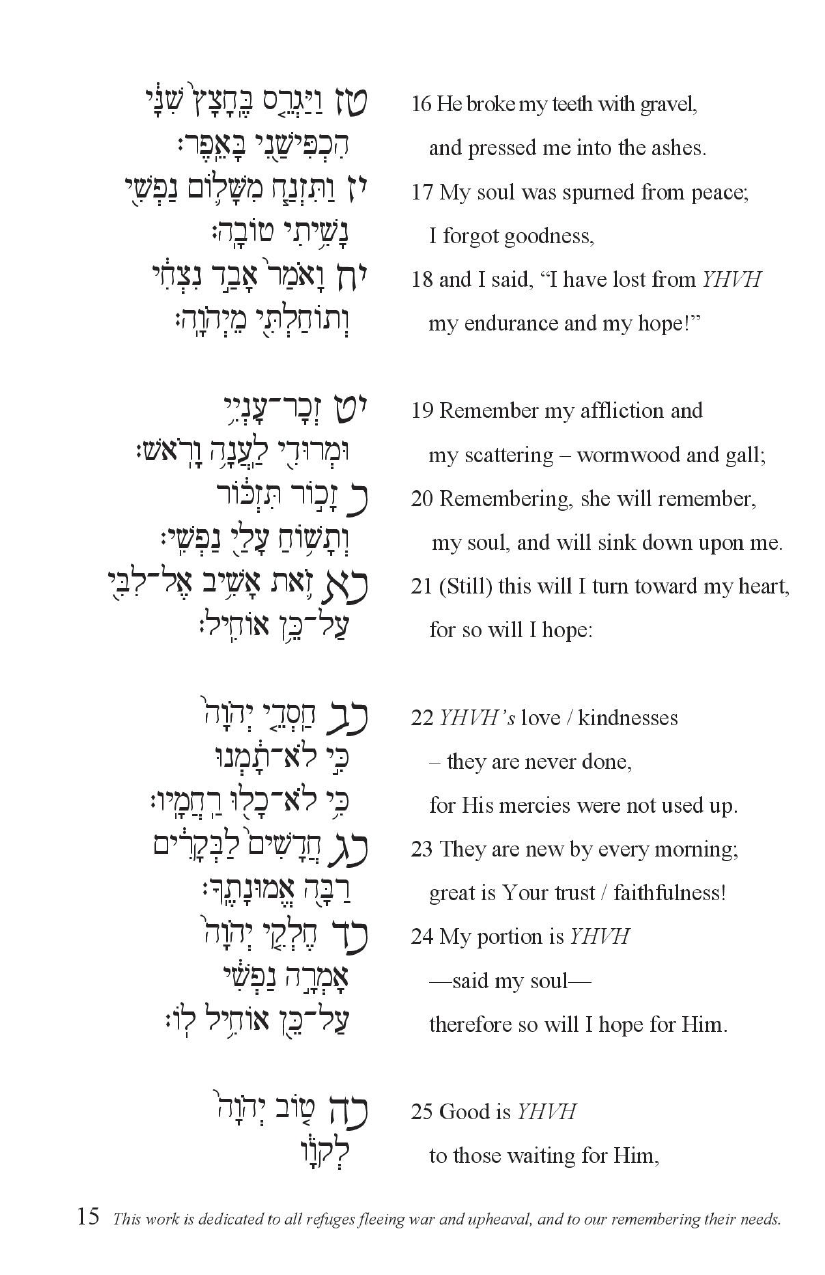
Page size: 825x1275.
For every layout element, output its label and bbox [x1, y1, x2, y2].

text_box [0, 0, 825, 1275]
